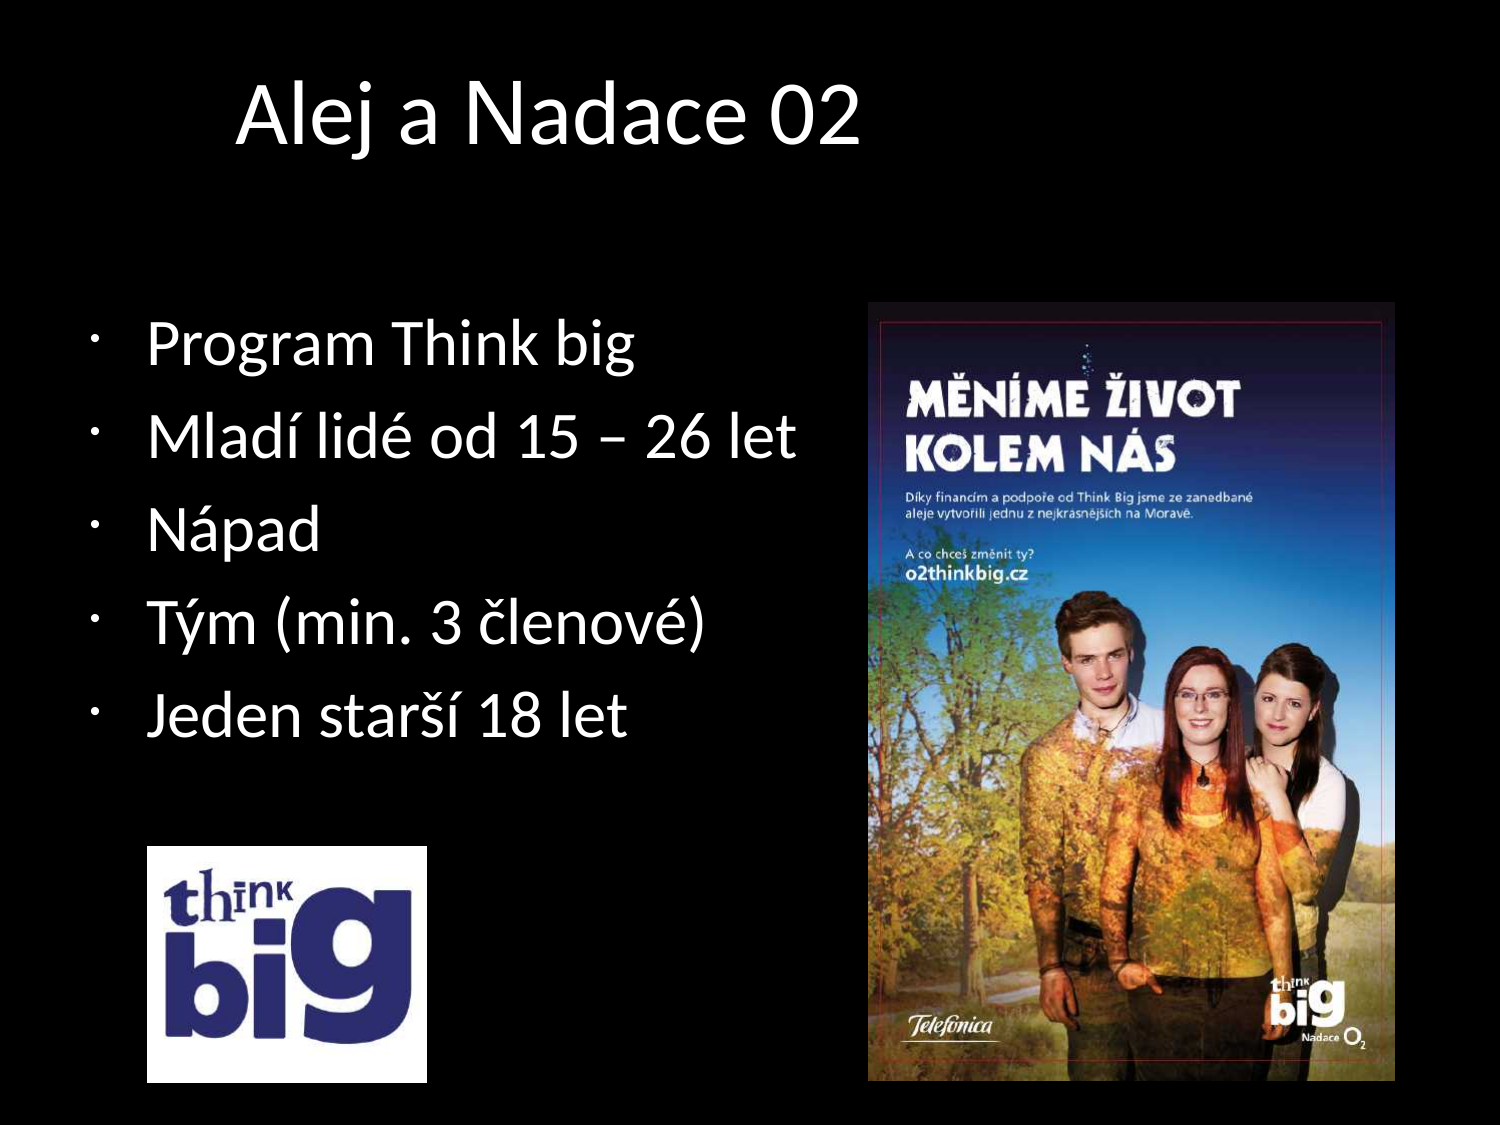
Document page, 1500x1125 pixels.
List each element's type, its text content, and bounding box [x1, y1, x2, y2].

picture [868, 302, 1395, 1081]
list Program Think big Mladí lidé od 15 – 26 let Nápad Tým (min. 3 členové) Jeden starší 18 let [75, 290, 1425, 1005]
picture [147, 846, 427, 1083]
title Alej a Nadace 02 [53, 45, 1046, 233]
